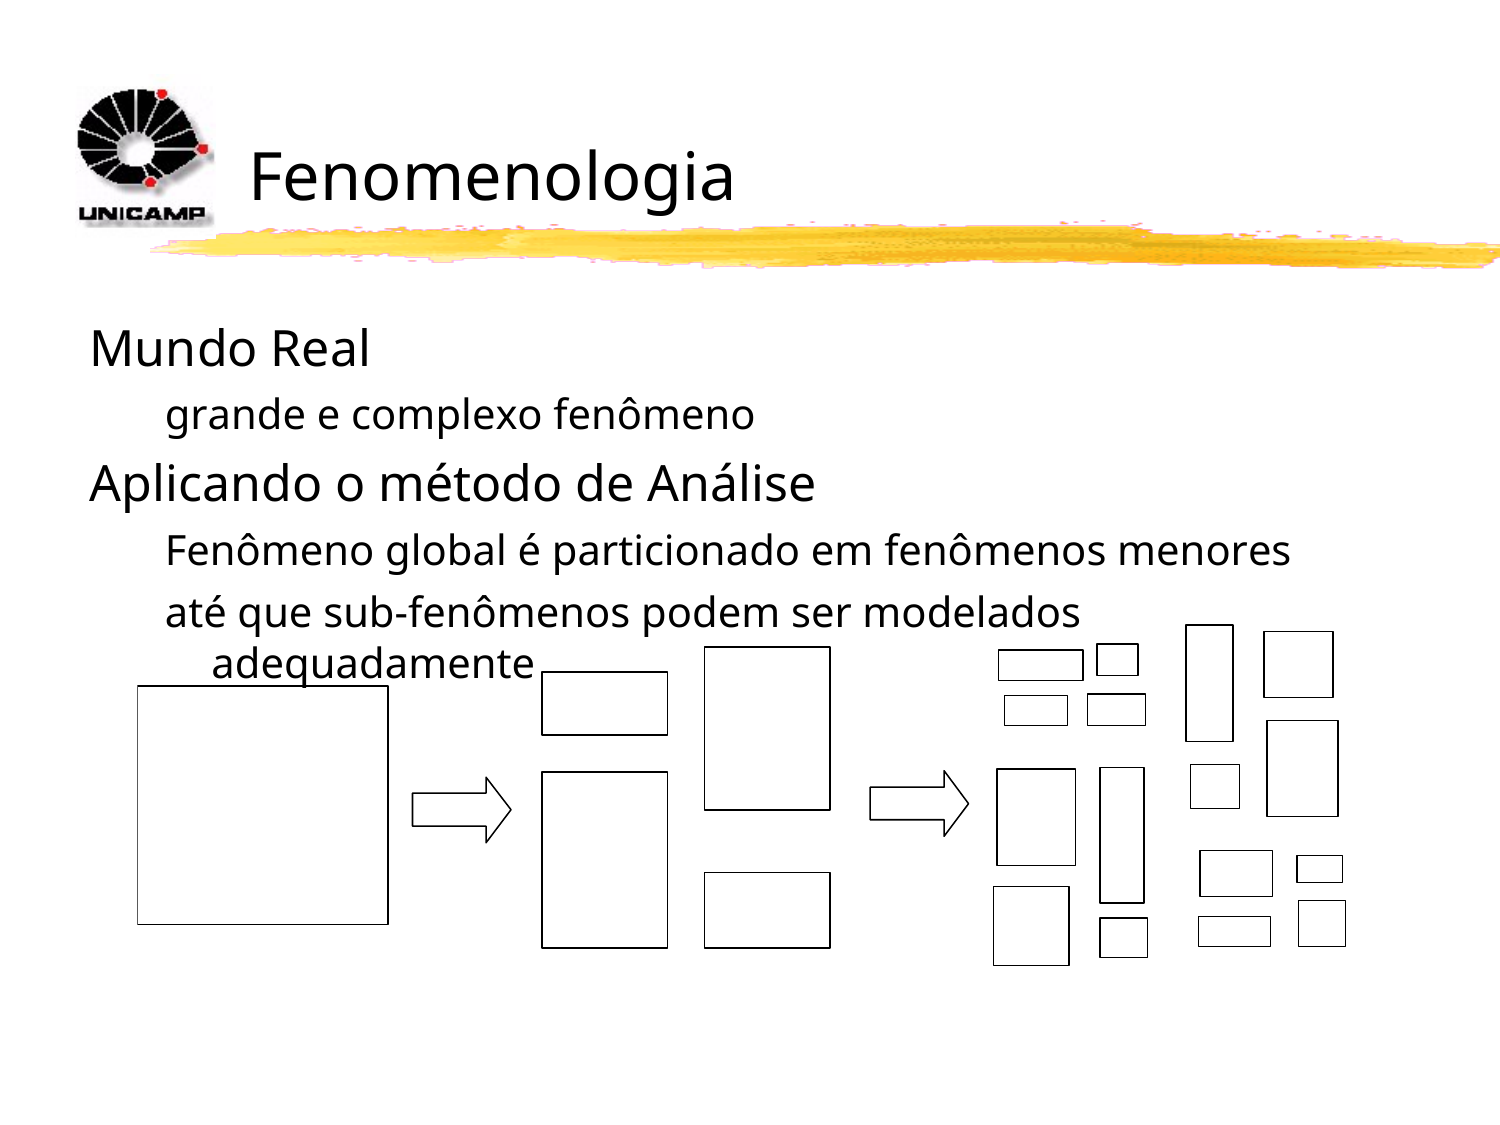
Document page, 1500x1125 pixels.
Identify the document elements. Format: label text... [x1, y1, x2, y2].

title Fenomenologia [233, 37, 1434, 225]
picture [75, 74, 1500, 279]
chart [137, 624, 1348, 966]
list Mundo Real grande e complexo fenômeno Aplicando o método de Análise Fenômeno global é particionado em fenômenos menores até que sub-fenômenos podem ser modelados adequadamente [74, 309, 1417, 994]
